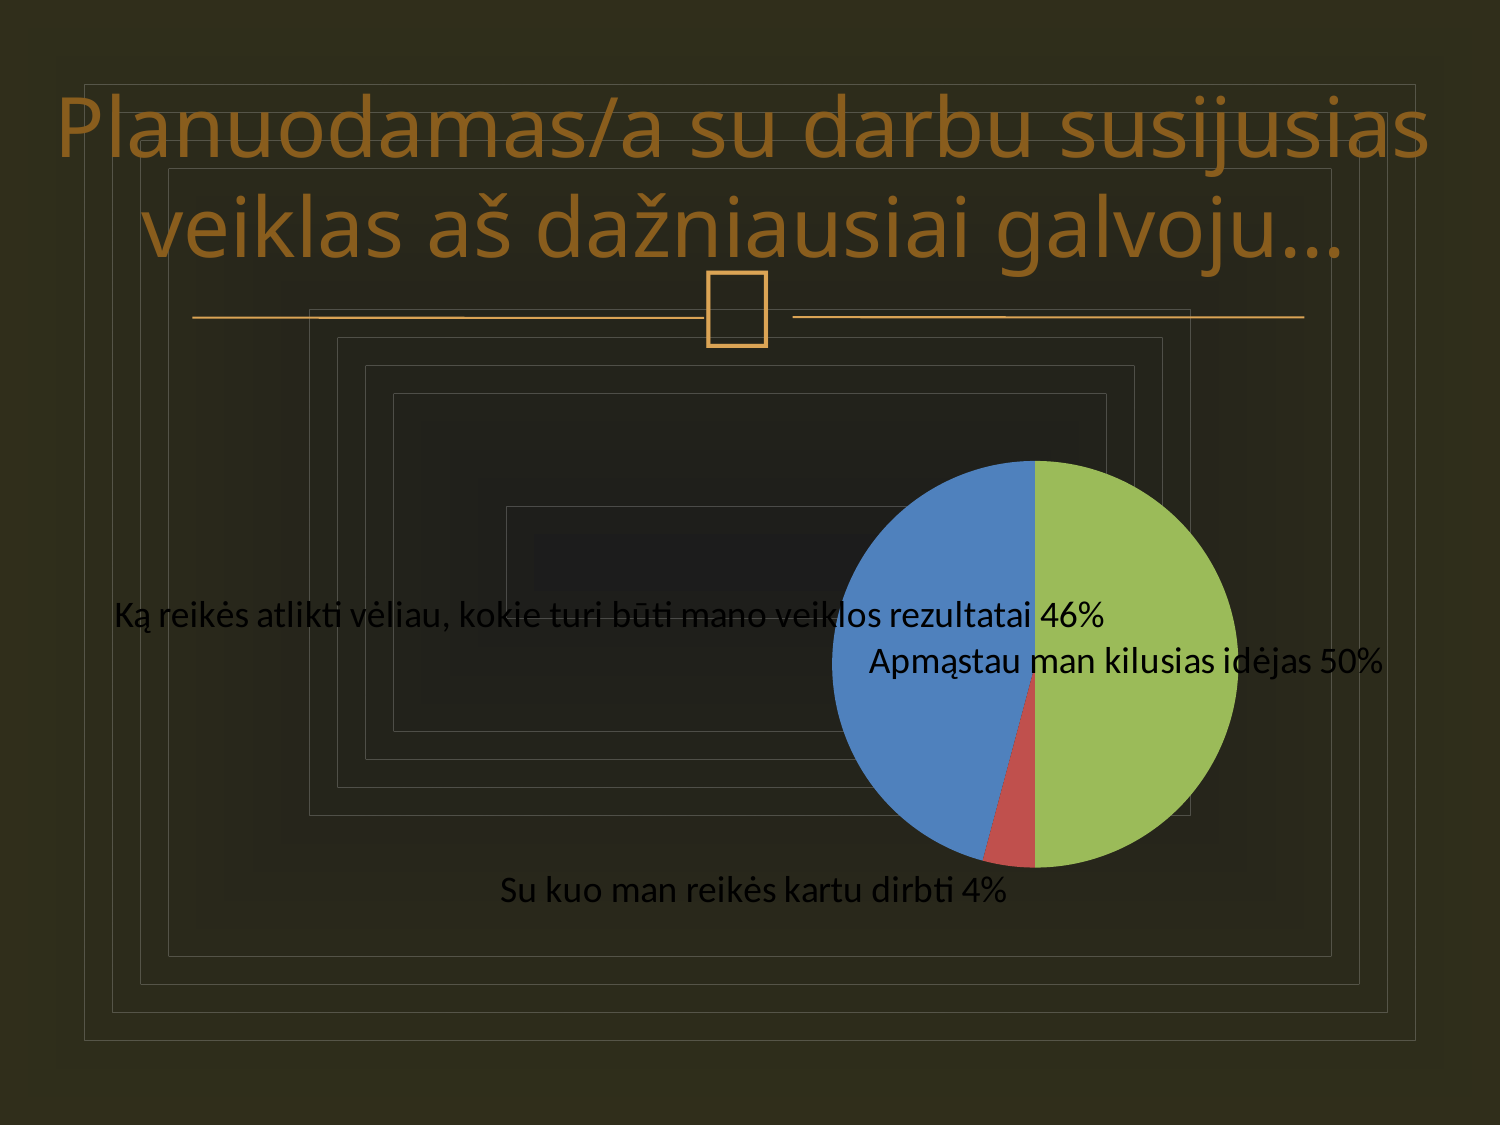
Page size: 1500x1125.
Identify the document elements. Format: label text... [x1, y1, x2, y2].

title Planuodamas/a su darbu susijusias veiklas aš dažniausiai galvoju... [17, 66, 1471, 240]
chart [114, 368, 1386, 1005]
